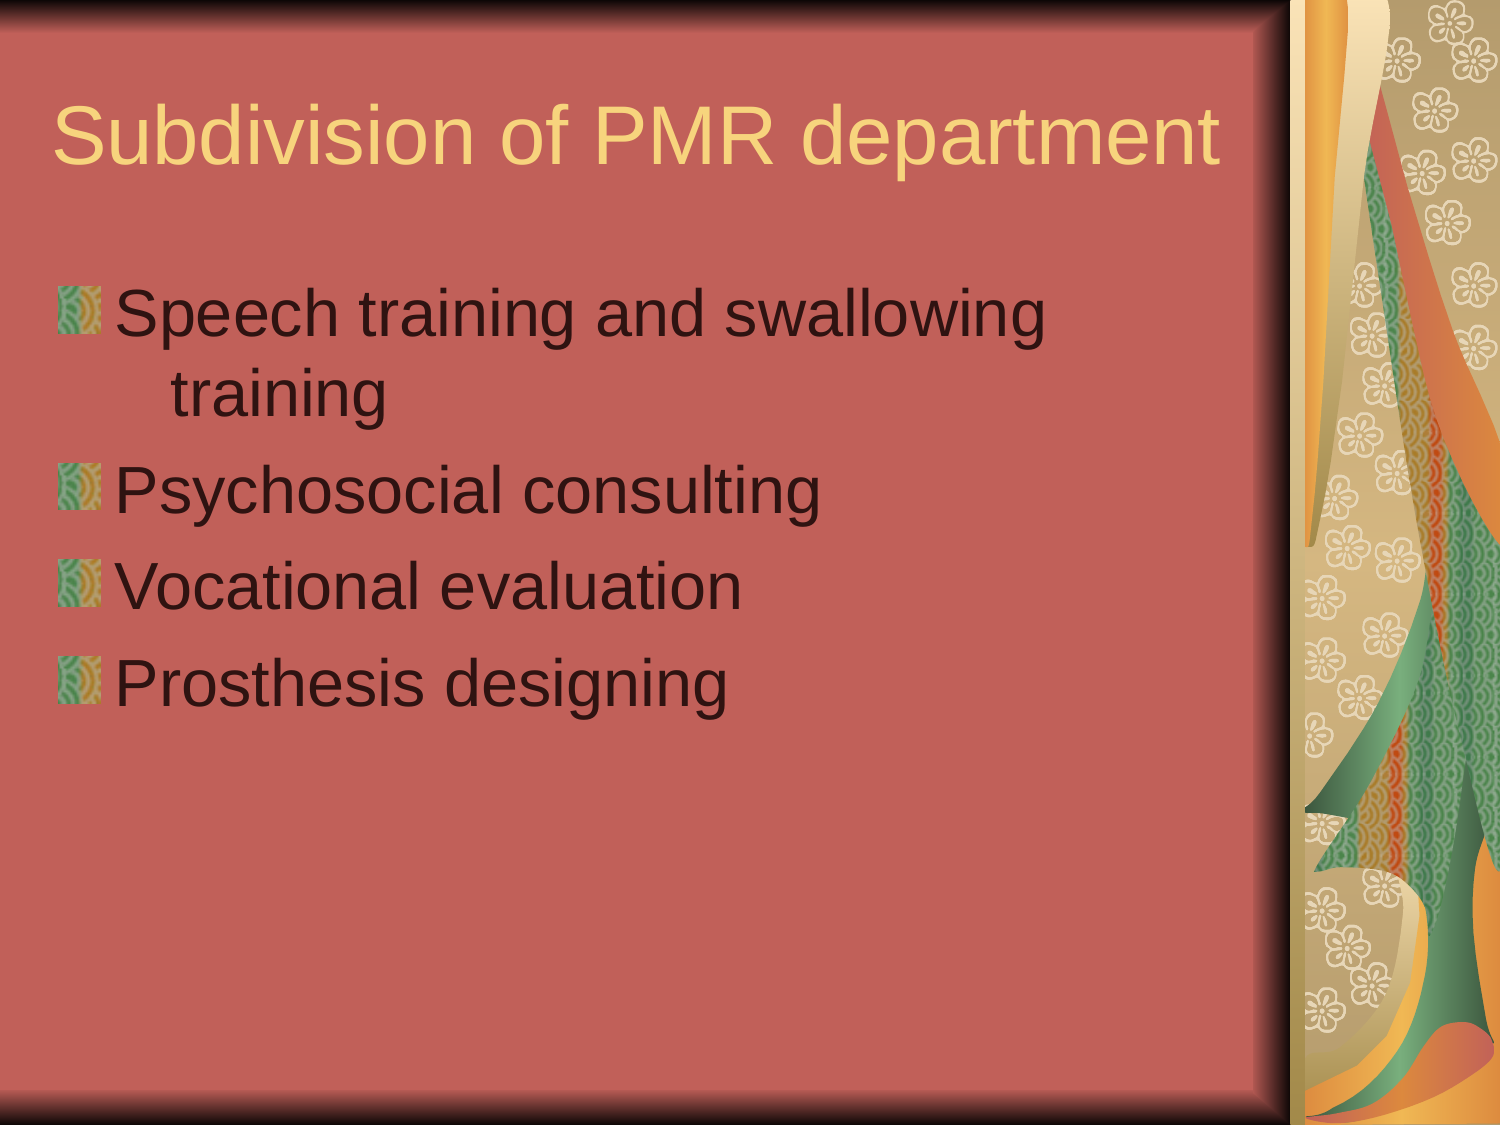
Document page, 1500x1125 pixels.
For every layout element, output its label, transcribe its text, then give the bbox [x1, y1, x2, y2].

list Speech training and swallowing training Psychosocial consulting Vocational evaluation Prosthesis designing [43, 262, 1255, 1001]
title Subdivision of PMR department [35, 37, 1263, 225]
